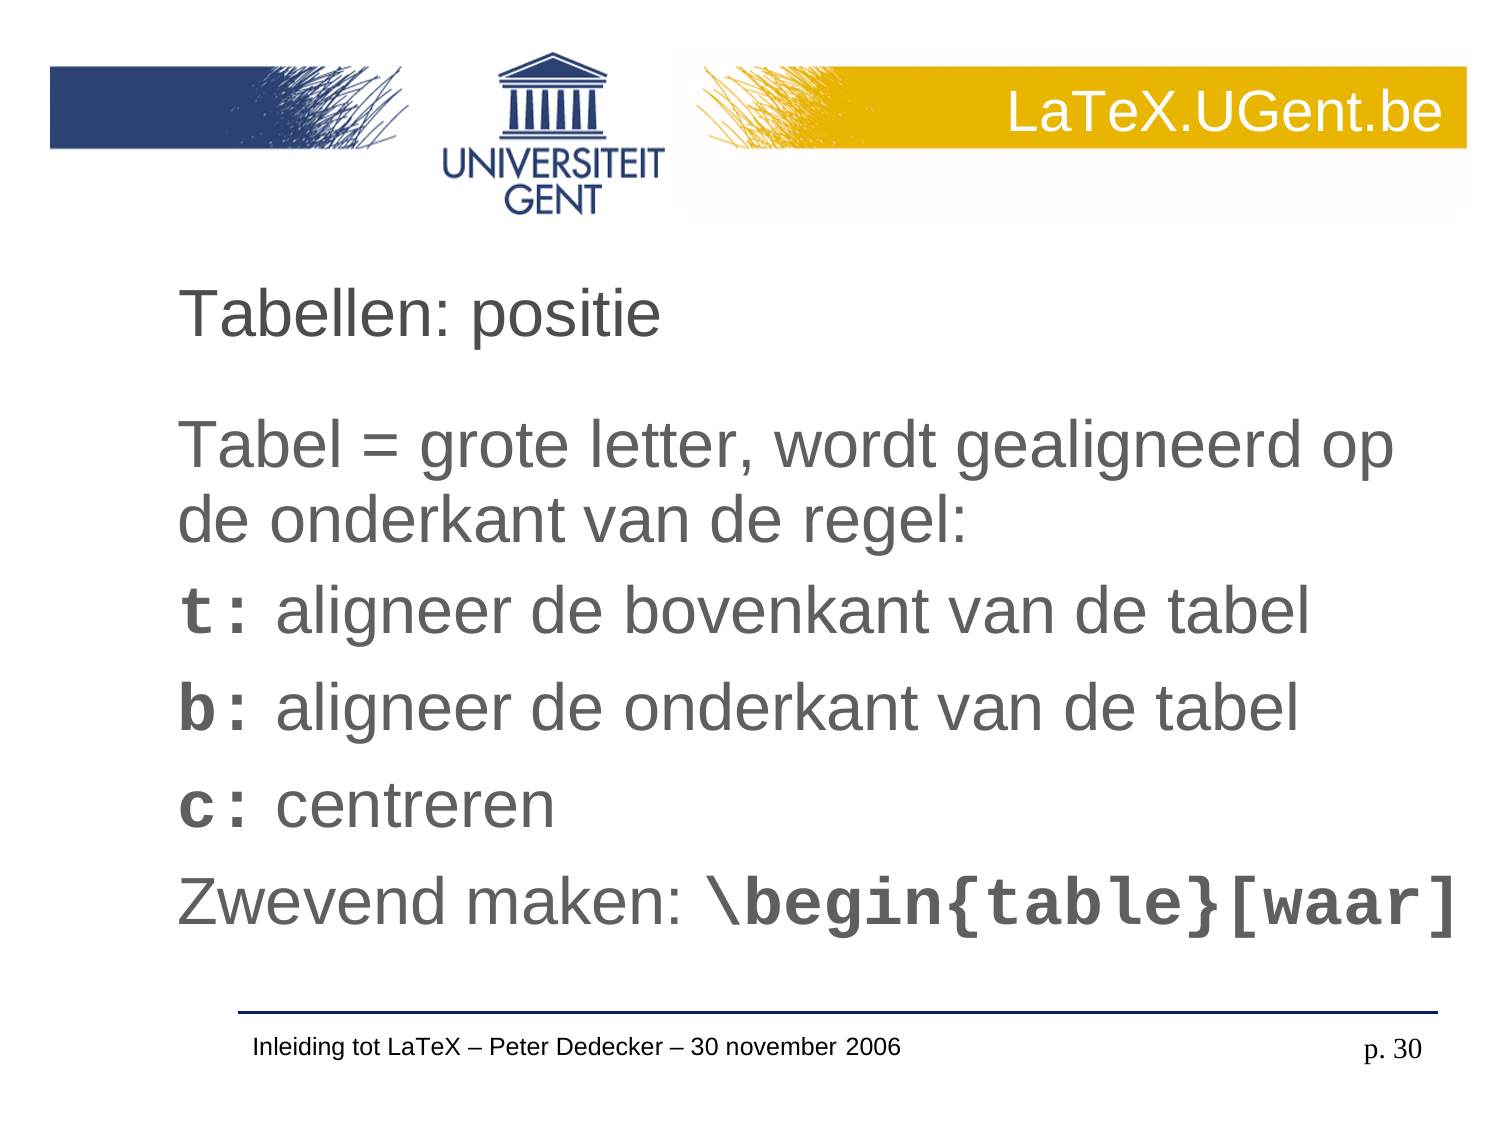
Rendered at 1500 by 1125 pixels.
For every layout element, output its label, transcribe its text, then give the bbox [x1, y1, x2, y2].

list Tabel = grote letter, wordt gealigneerd op de onderkant van de regel: t: aligneer de bovenkant van de tabel b: aligneer de onderkant van de tabel c: centreren Zwevend maken: \begin{table}[waar] [177, 406, 1477, 1007]
picture [50, 49, 1467, 219]
title Tabellen: positie [178, 226, 1379, 400]
